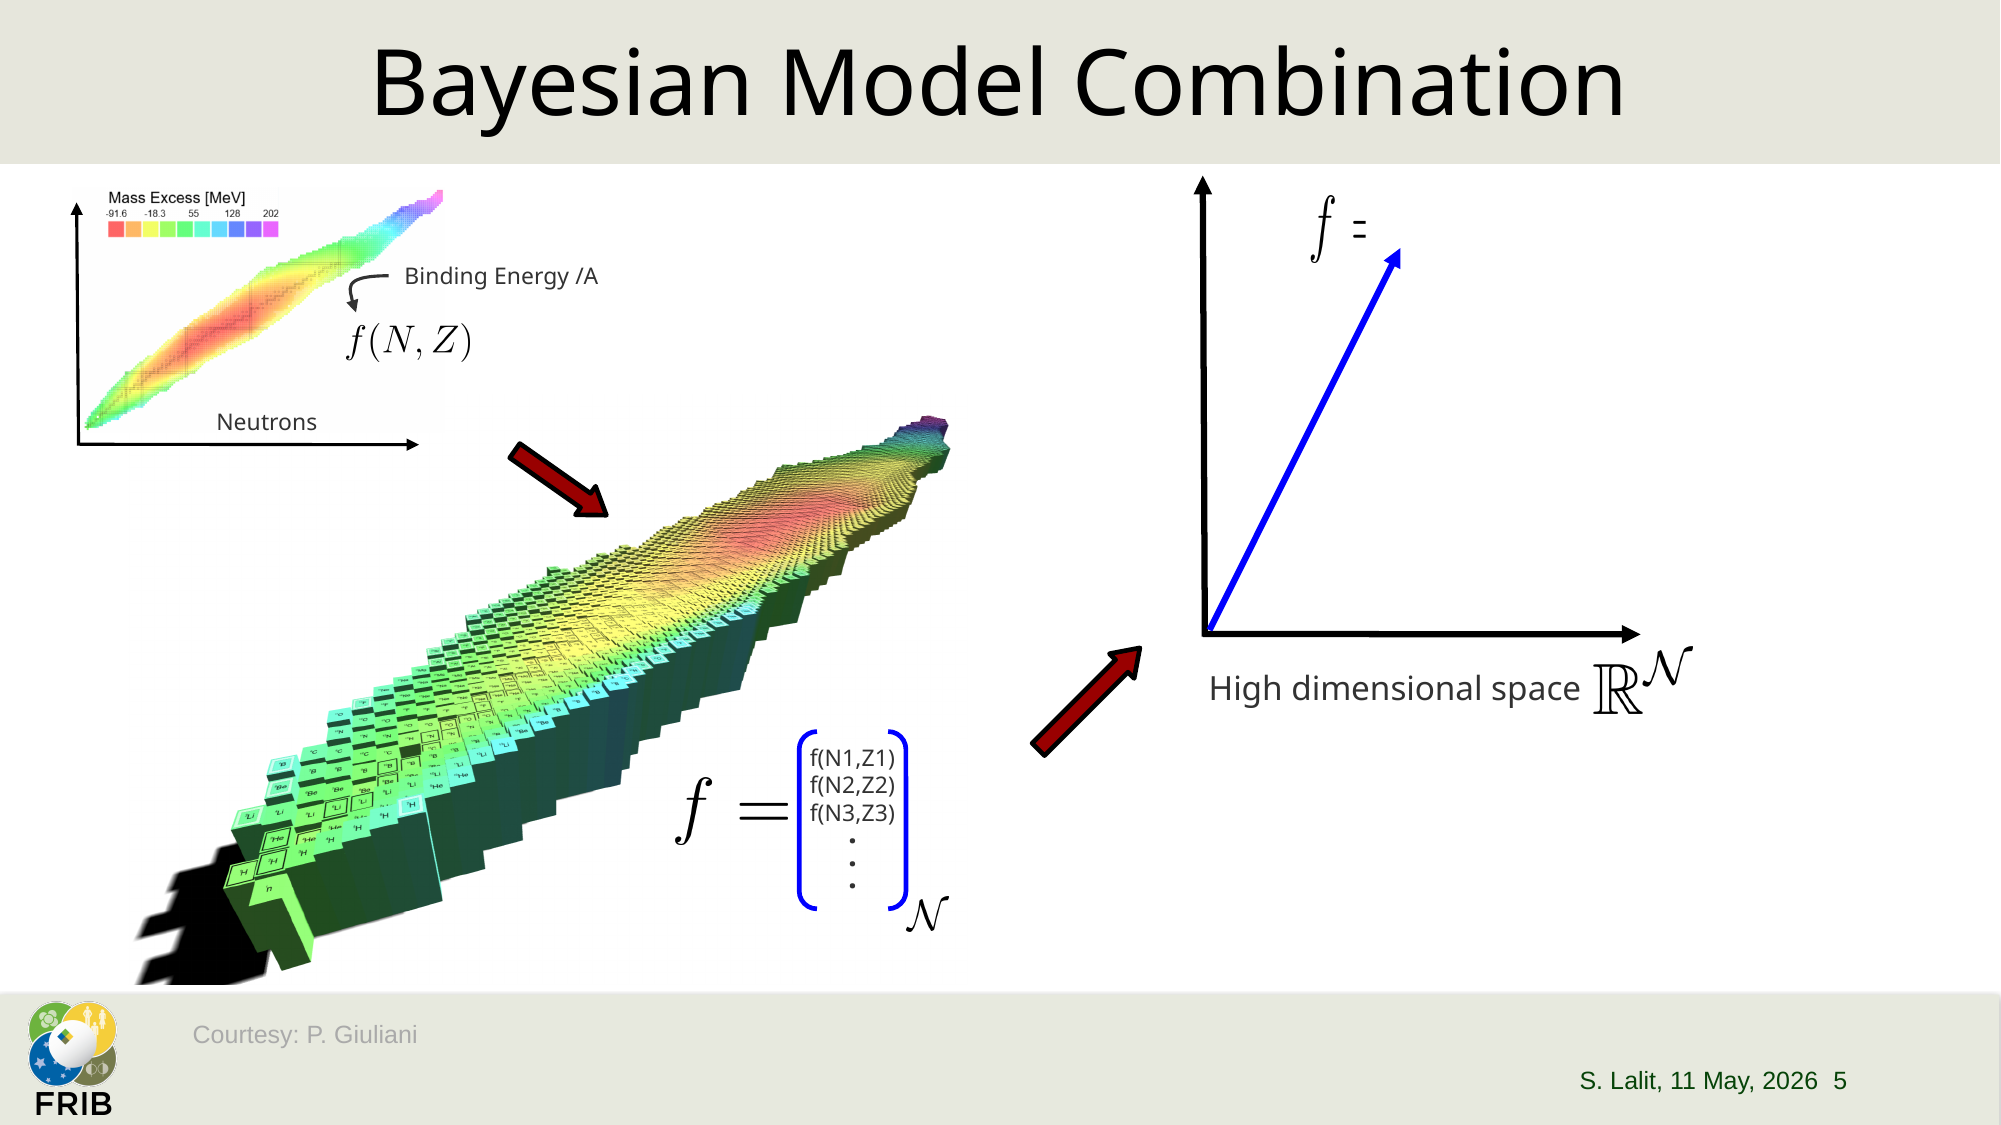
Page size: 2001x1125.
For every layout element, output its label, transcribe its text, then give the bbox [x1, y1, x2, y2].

picture [1308, 195, 1366, 263]
text_box [1032, 647, 1140, 756]
picture [0, 0, 2000, 164]
text_box Courtesy: P. Giuliani [177, 1011, 582, 1057]
text_box High dimensional space [1191, 652, 1600, 723]
text_box Neutrons [196, 394, 338, 450]
picture [21, 994, 124, 1115]
text_box [509, 443, 607, 516]
text_box f(N1,Z1) f(N2,Z2) f(N3,Z3) . . . [782, 728, 924, 909]
text_box Bayesian Model Combination [16, 32, 1983, 140]
picture [1592, 646, 1693, 714]
picture [72, 187, 968, 985]
picture [72, 215, 76, 433]
text_box Binding Energy /A [388, 248, 615, 304]
